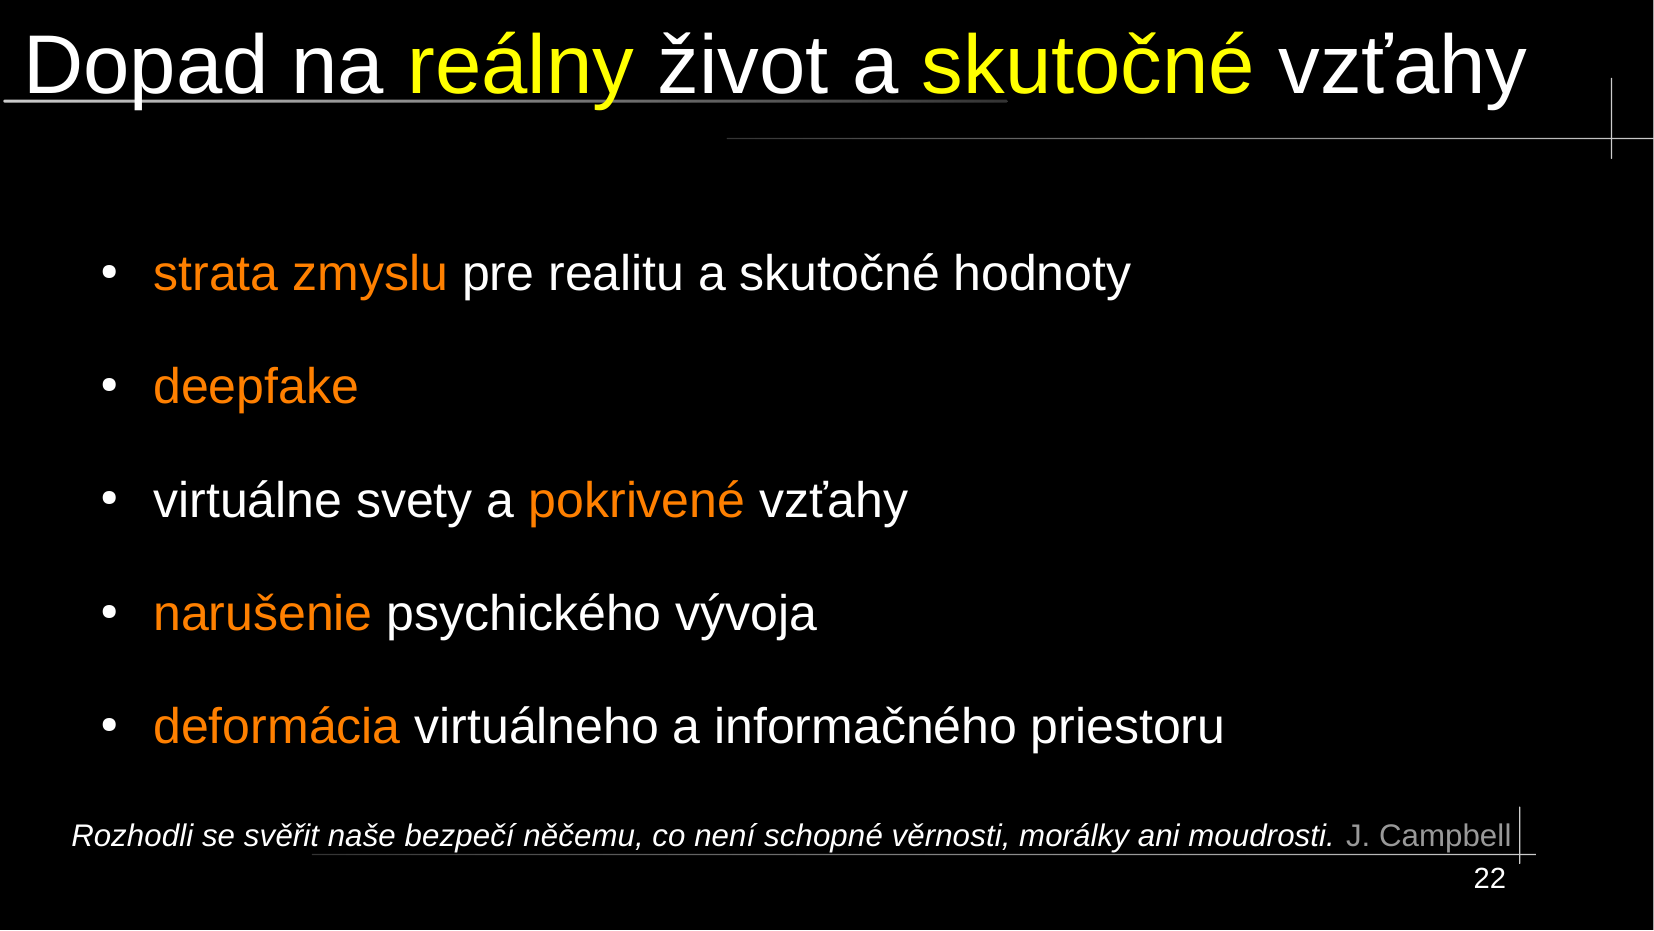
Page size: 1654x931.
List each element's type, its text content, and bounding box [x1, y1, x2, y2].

title Dopad na reálny život a skutočné vzťahy [23, 11, 1589, 119]
title Rozhodli se svěřit naše bezpečí něčemu, co není schopné věrnosti, morálky ani moudrosti. J. Campbell [29, 800, 1512, 871]
list strata zmyslu pre realitu a skutočné hodnoty deepfake virtuálne svety a pokrivené vzťahy narušenie psychického vývoja deformácia virtuálneho a informačného priestoru [82, 217, 1571, 758]
